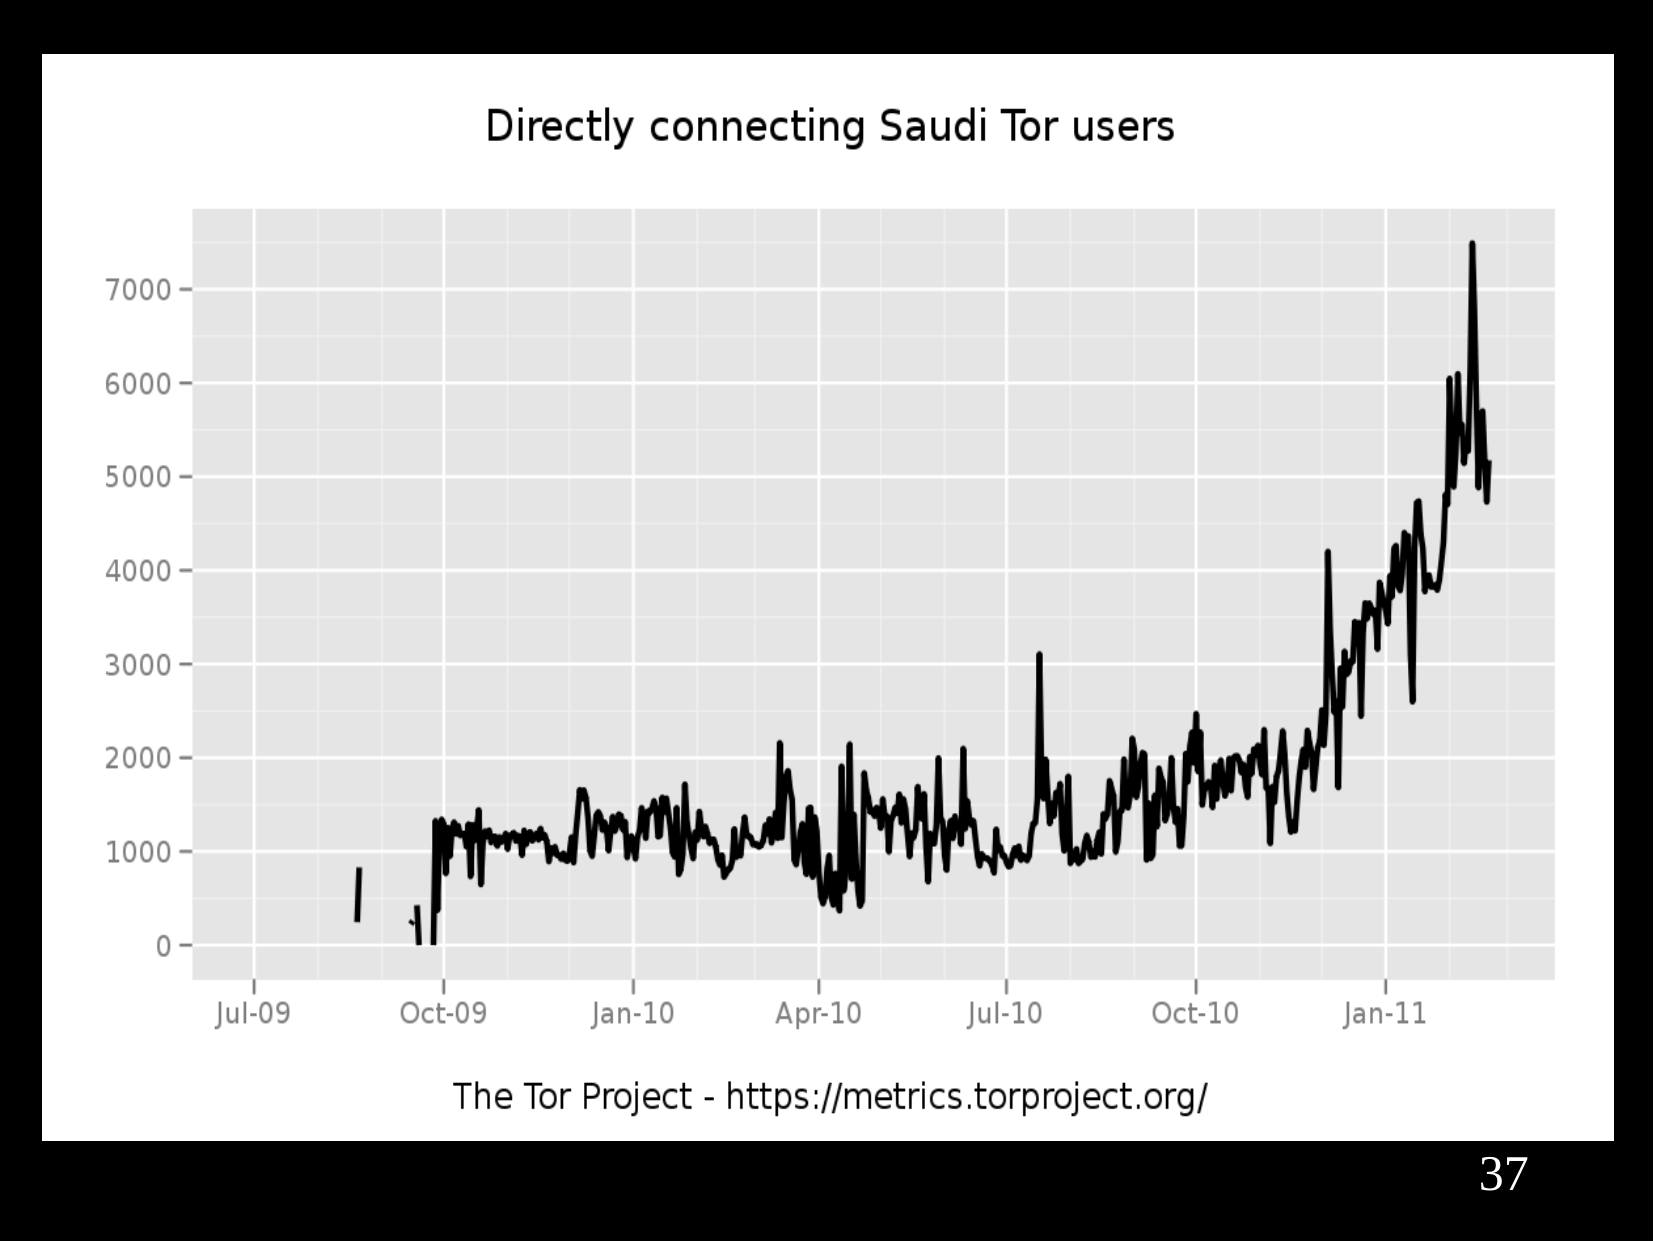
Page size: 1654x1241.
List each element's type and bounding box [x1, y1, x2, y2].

picture [42, 54, 1614, 1141]
